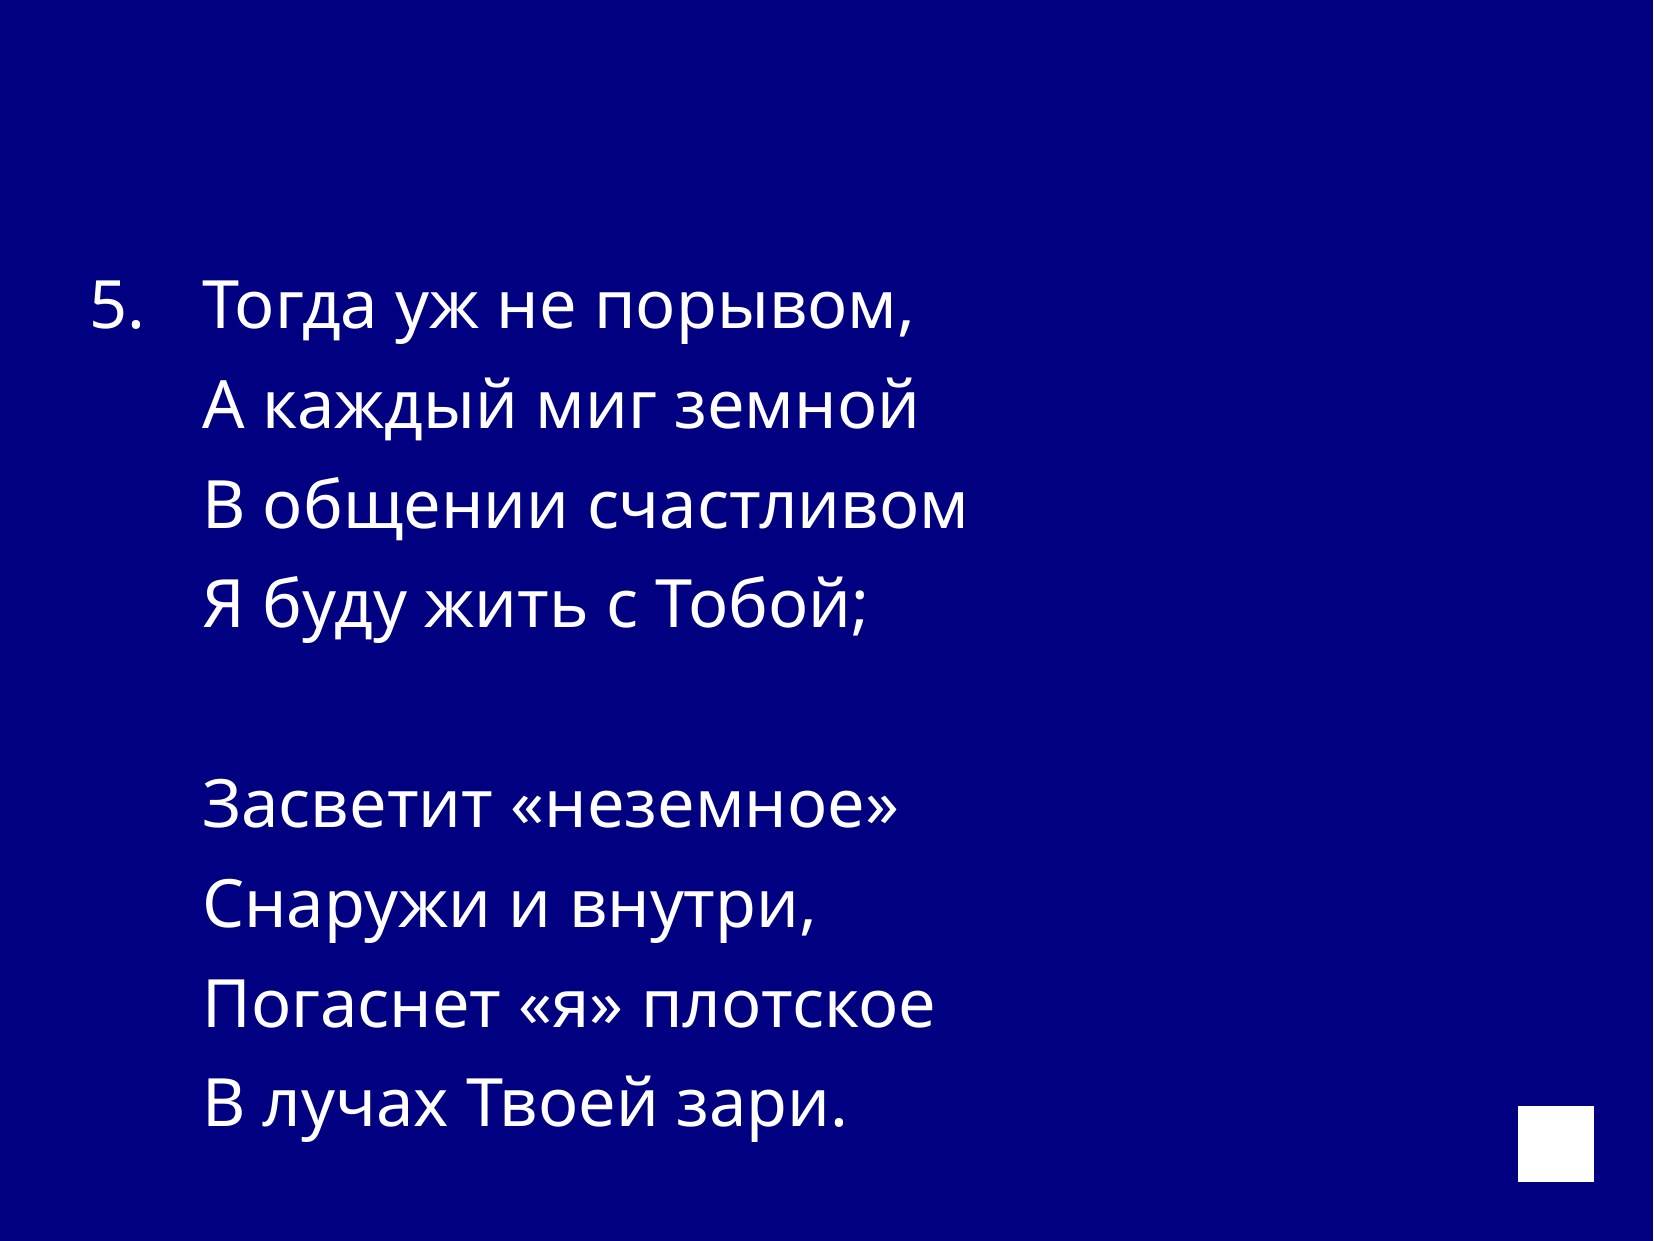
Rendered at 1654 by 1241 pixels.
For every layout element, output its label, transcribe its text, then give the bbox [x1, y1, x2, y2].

text_box [1518, 1106, 1594, 1182]
text_box 5. Тогда уж не порывом, А каждый миг земной В общении счастливом Я буду жить с Тобой; Засветит «неземное» Снаружи и внутри, Погаснет «я» плотское В лучах Твоей зари. [75, 150, 1576, 1163]
